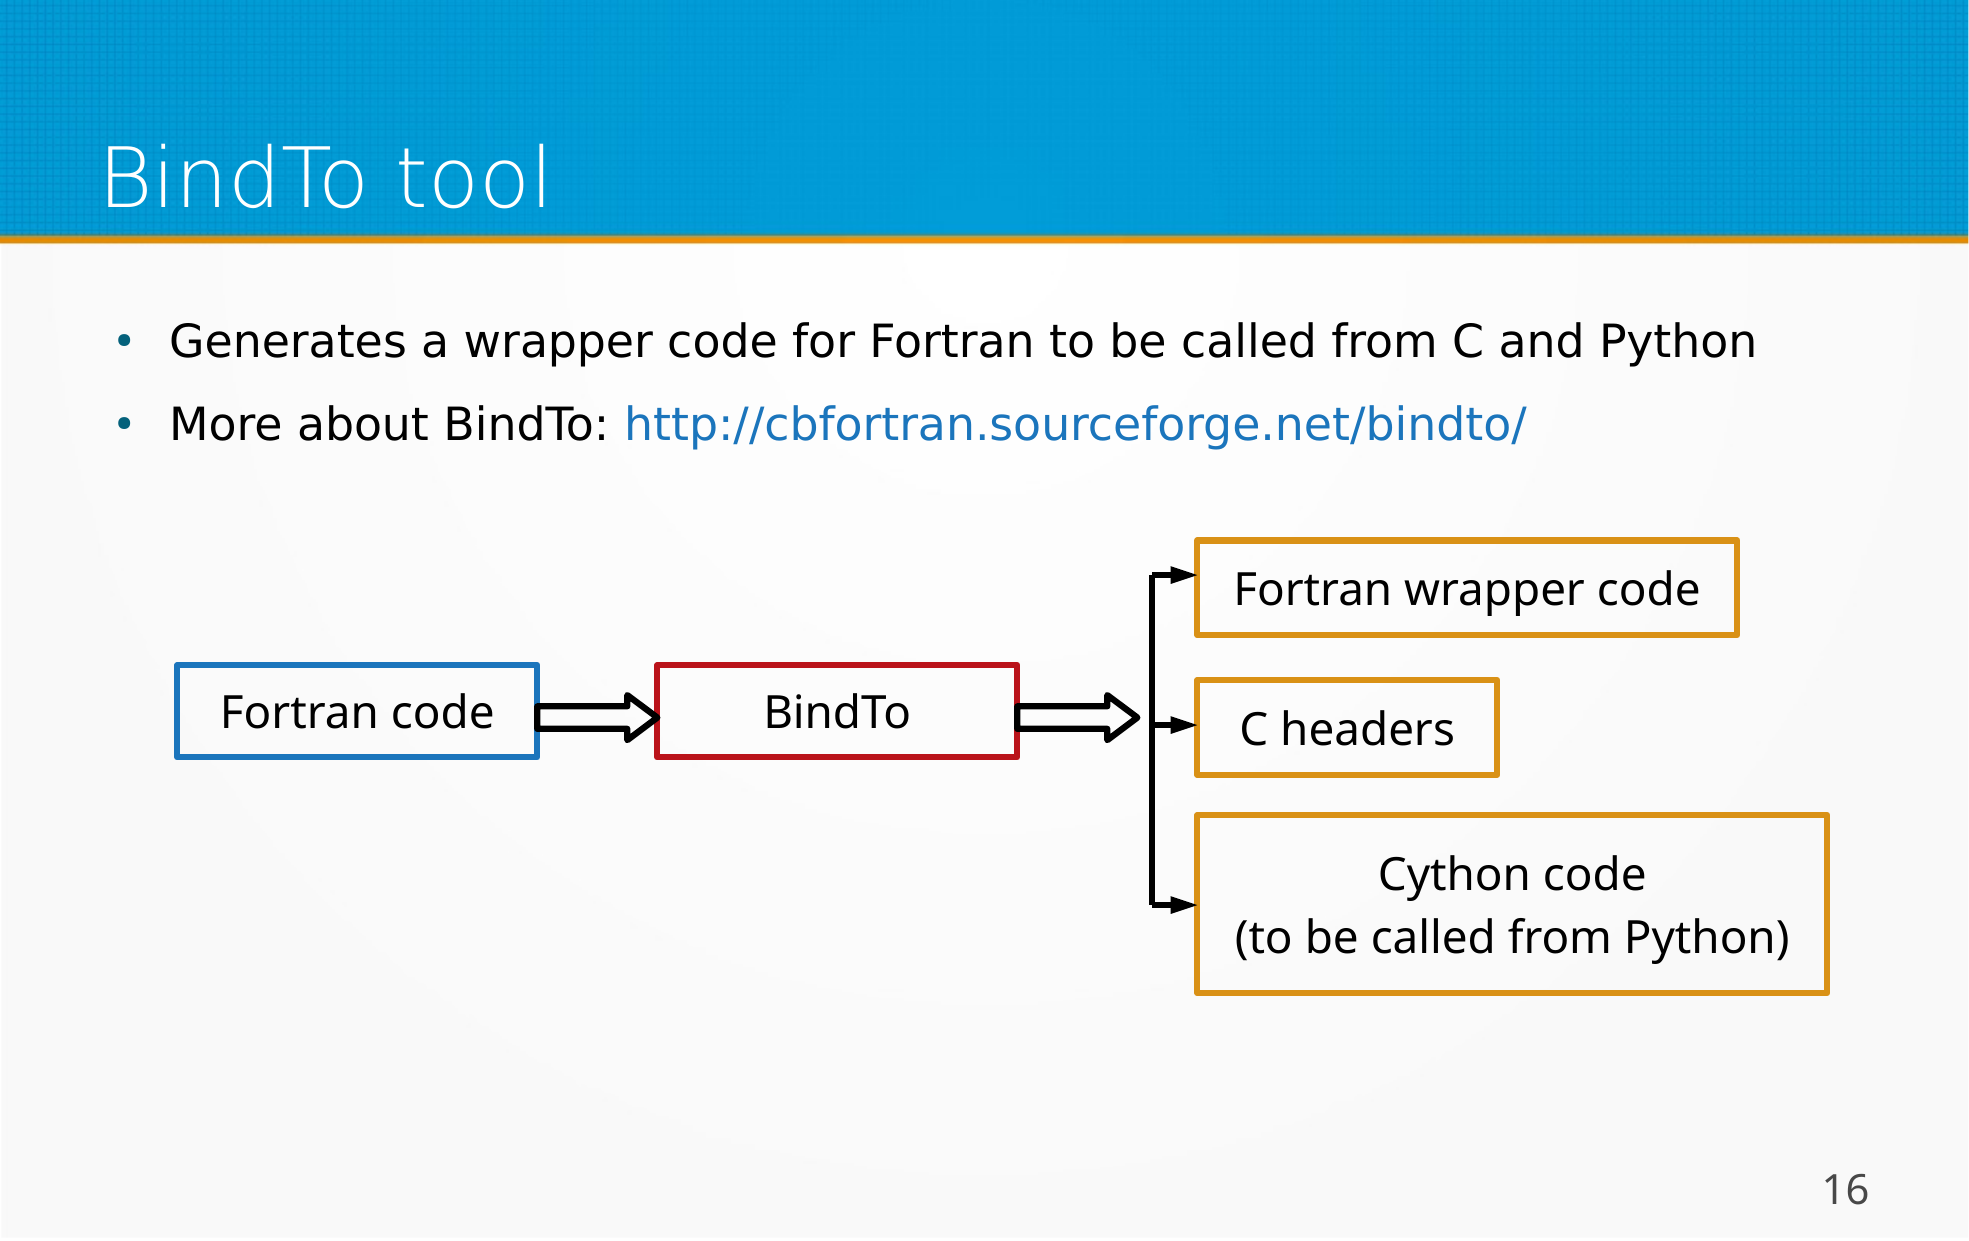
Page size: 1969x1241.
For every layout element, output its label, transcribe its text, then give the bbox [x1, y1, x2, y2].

text_box Cython code (to be called from Python) [1197, 815, 1828, 994]
picture [0, 233, 1969, 1241]
title BindTo tool [98, 19, 1870, 227]
text_box Fortran wrapper code [1197, 540, 1738, 636]
text_box C headers [1197, 680, 1498, 775]
text_box BindTo [657, 665, 1018, 758]
text_box Fortran code [177, 665, 538, 758]
list Generates a wrapper code for Fortran to be called from C and Python More about BindTo: http://cbfortran.sourceforge.net/bindto/ [98, 315, 1861, 496]
